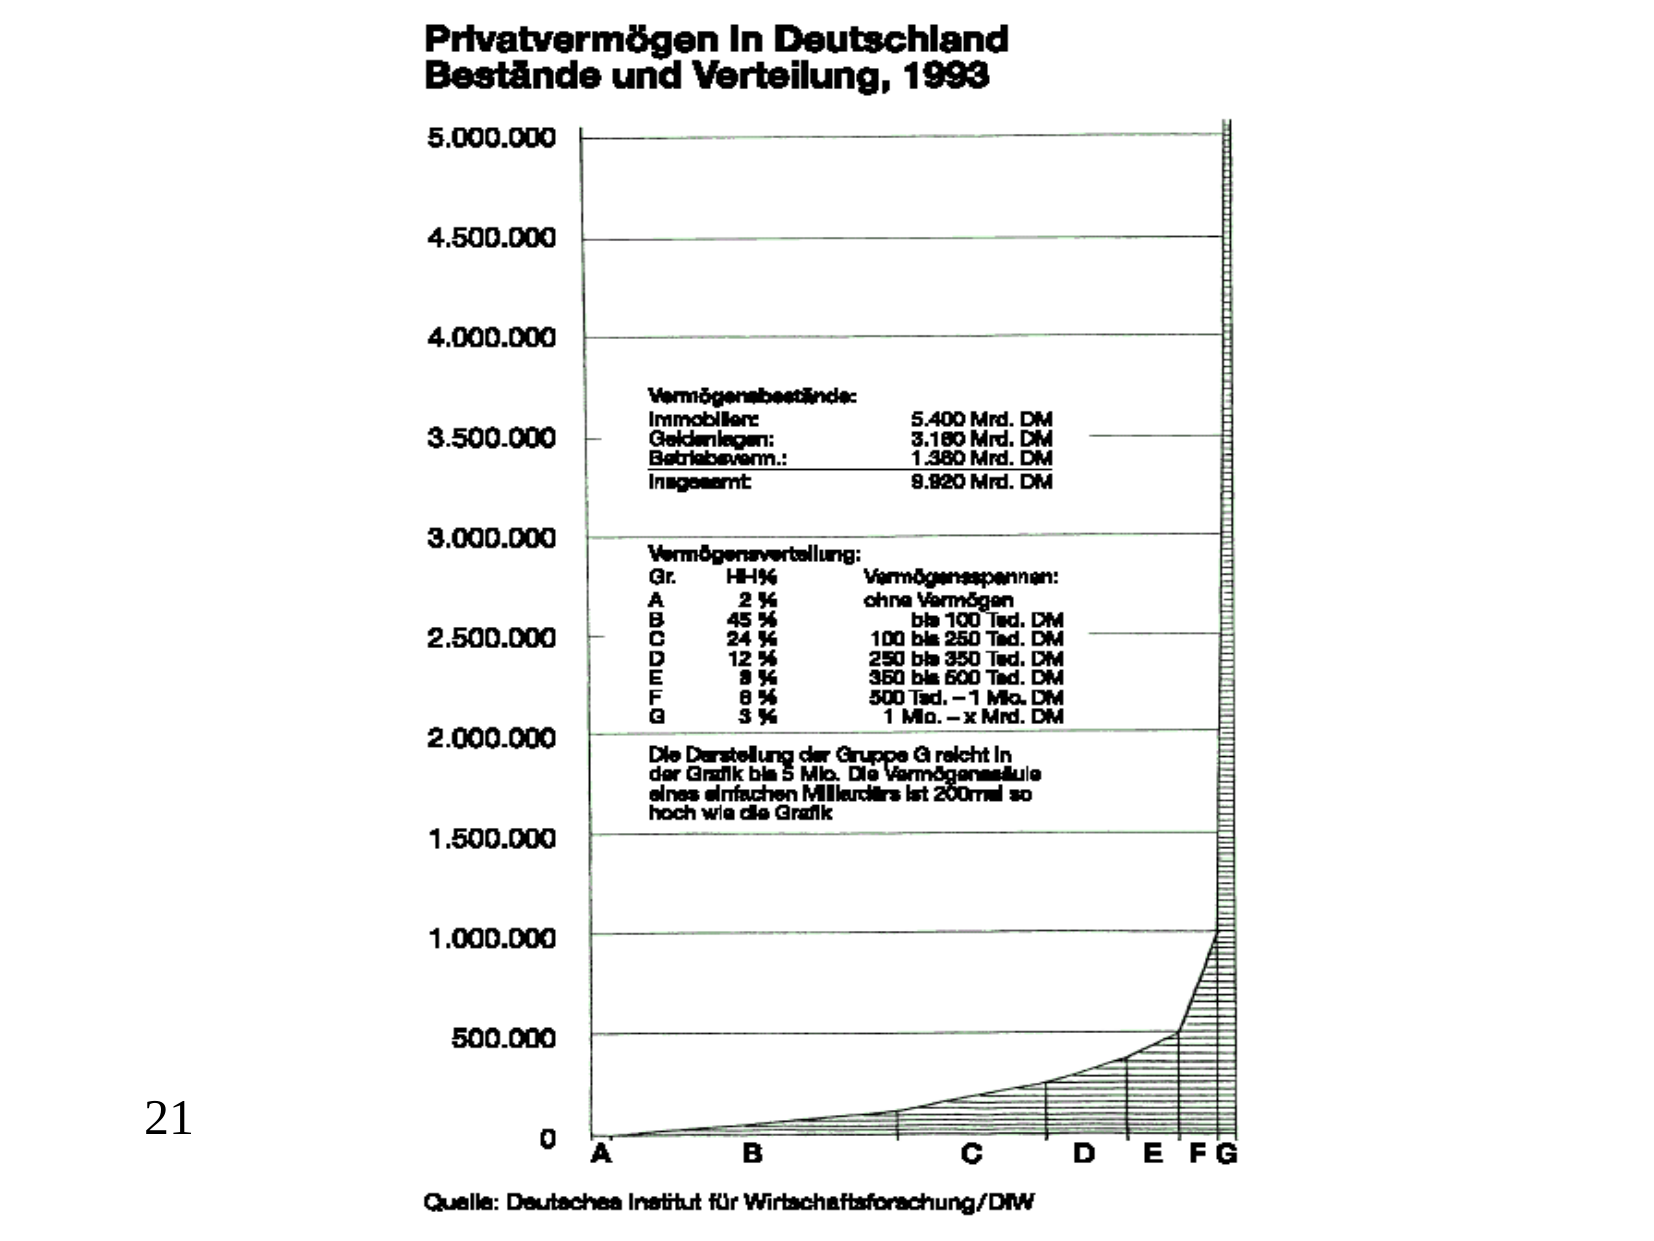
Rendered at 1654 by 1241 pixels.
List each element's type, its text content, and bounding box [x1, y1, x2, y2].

picture [397, 8, 1289, 1239]
text_box <Nummer> [144, 1089, 380, 1151]
